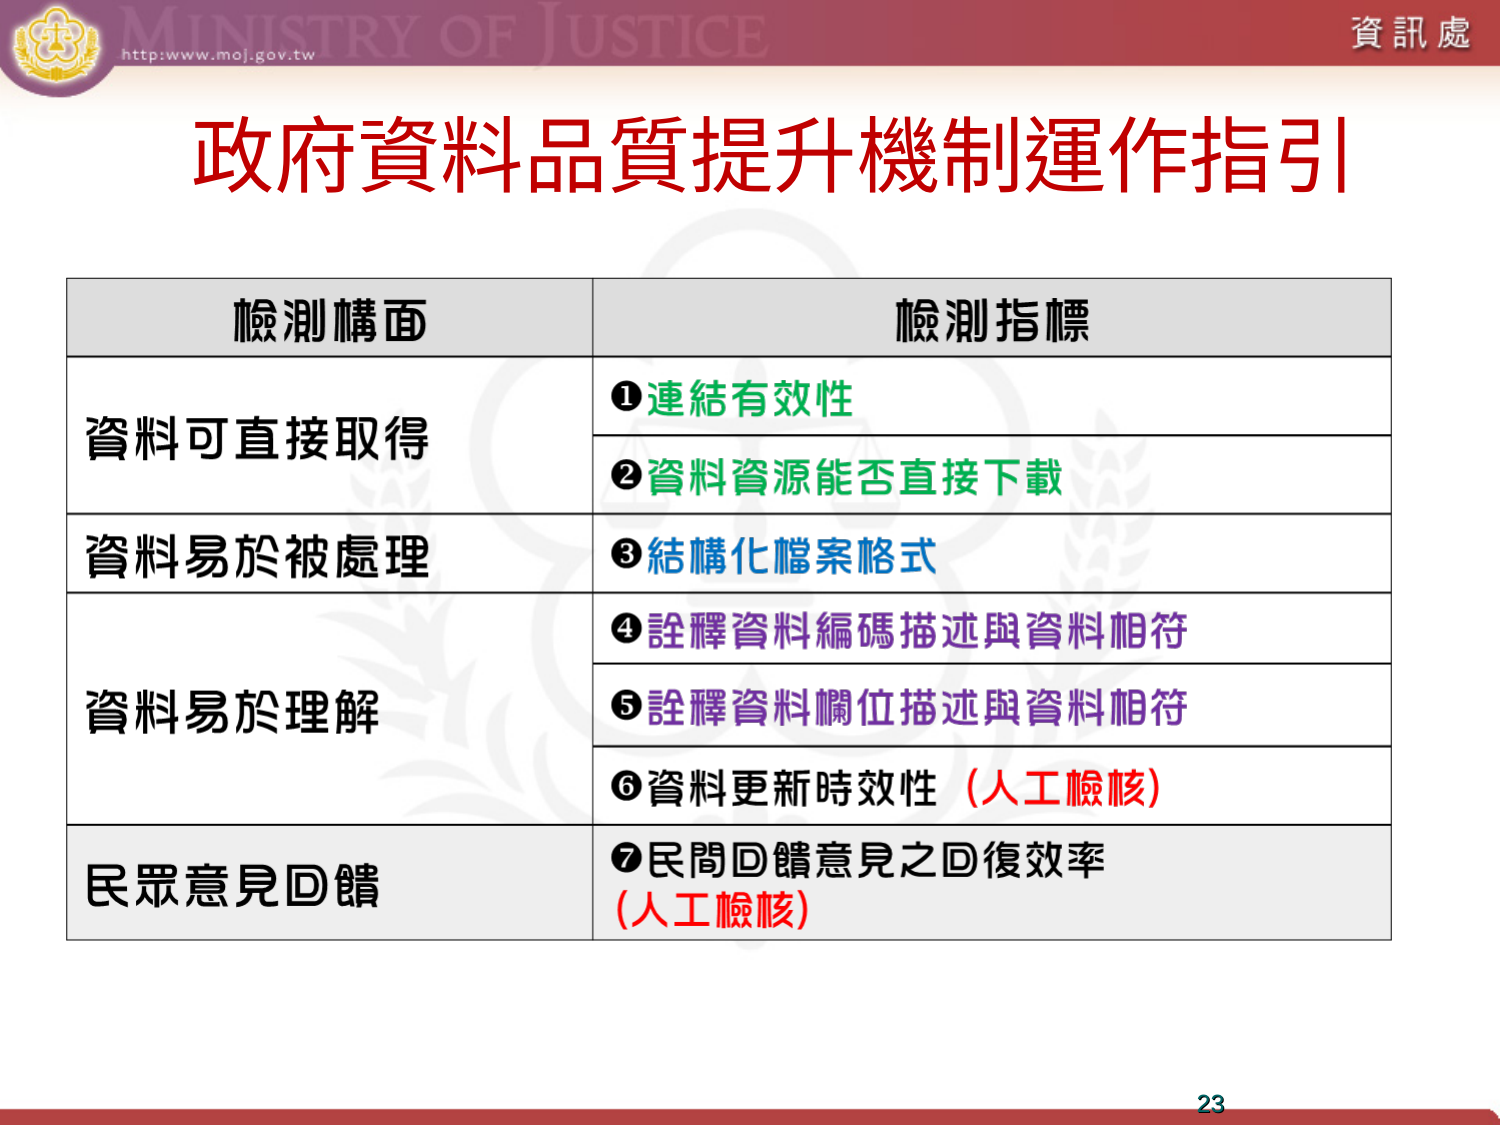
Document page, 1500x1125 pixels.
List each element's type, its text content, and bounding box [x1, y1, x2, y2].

picture [51, 273, 1392, 958]
title 政府資料品質提升機制運作指引 [136, 78, 1412, 229]
text_box 23 [1181, 1080, 1495, 1118]
